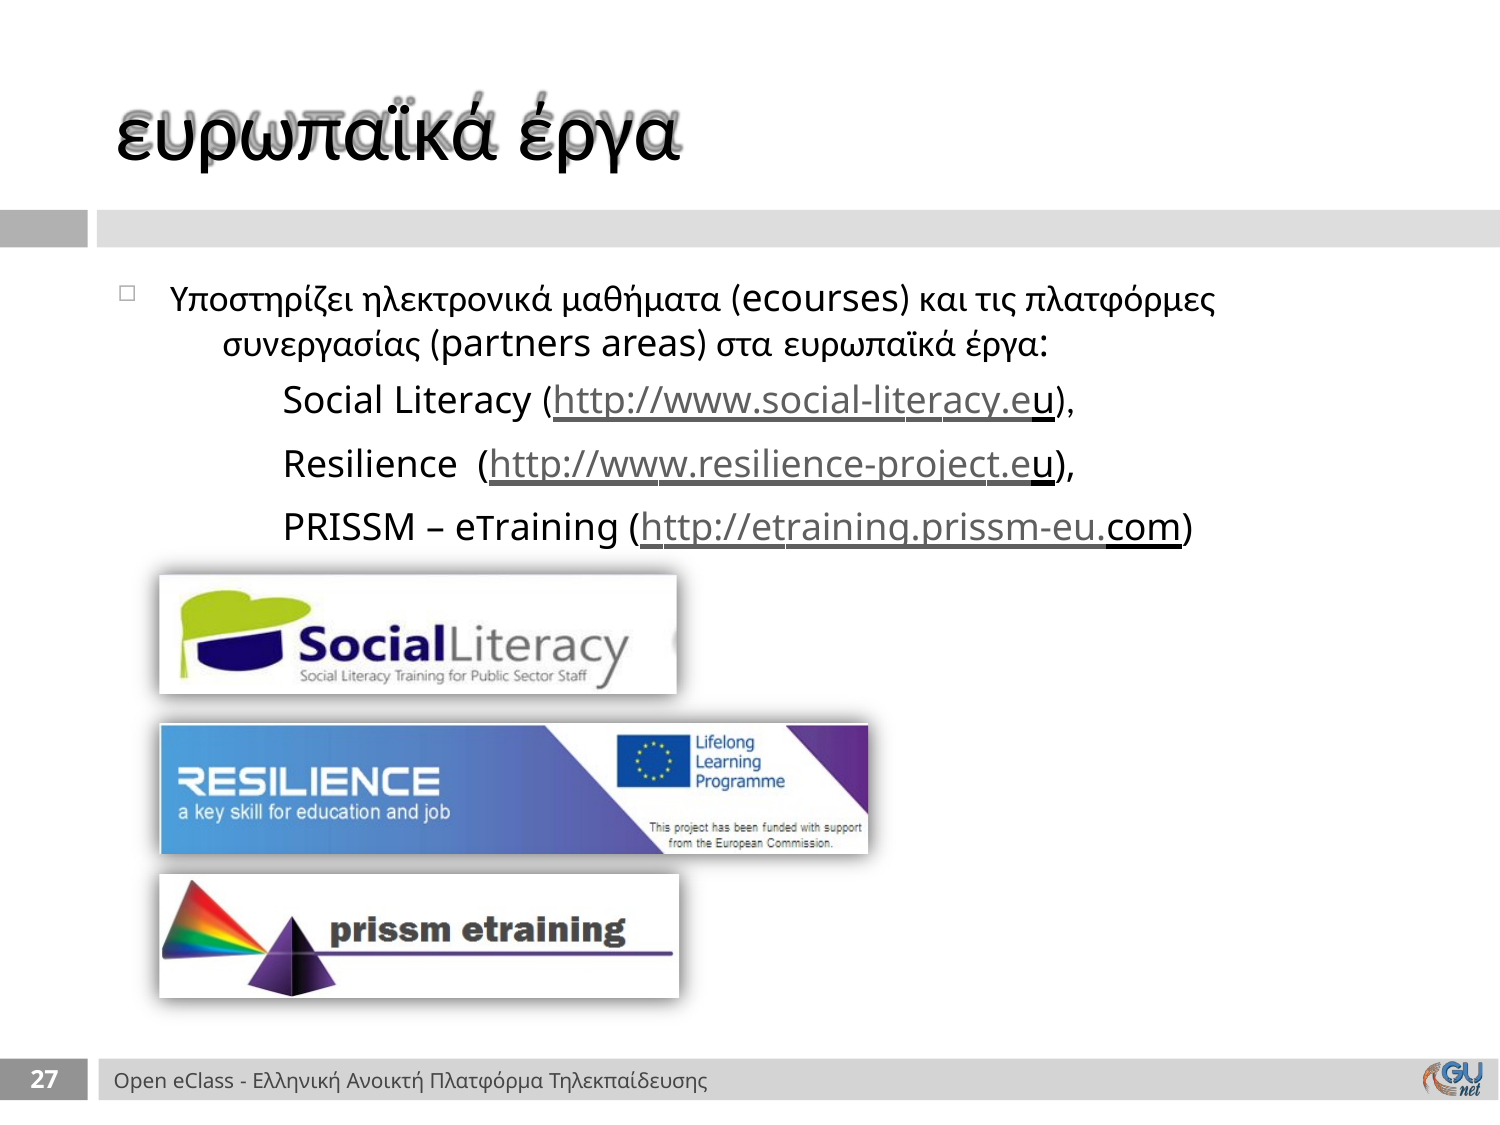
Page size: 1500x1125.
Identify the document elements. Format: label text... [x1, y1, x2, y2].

text_box [128, 543, 900, 1030]
text_box Υποστηρίζει ηλεκτρονικά μαθήματα (ecourses) και τις πλατφόρμες συνεργασίας (partners areas) στα ευρωπαϊκά έργα: Social Literacy (http://www.social-literacy.eu), Resilience (http://www.resilience-project.eu), PRISSM – eΤraining (http://etraining.prissm-eu.com) [113, 273, 1385, 535]
text_box 27 [26, 1063, 62, 1093]
text_box Open eClass - Ελληνική Ανοικτή Πλατφόρμα Τηλεκπαίδευσης [111, 1068, 753, 1094]
text_box [63, 42, 756, 177]
title ευρωπαϊκά έργα [89, 77, 1411, 165]
text_box [0, 1058, 88, 1101]
text_box [98, 1058, 1499, 1101]
